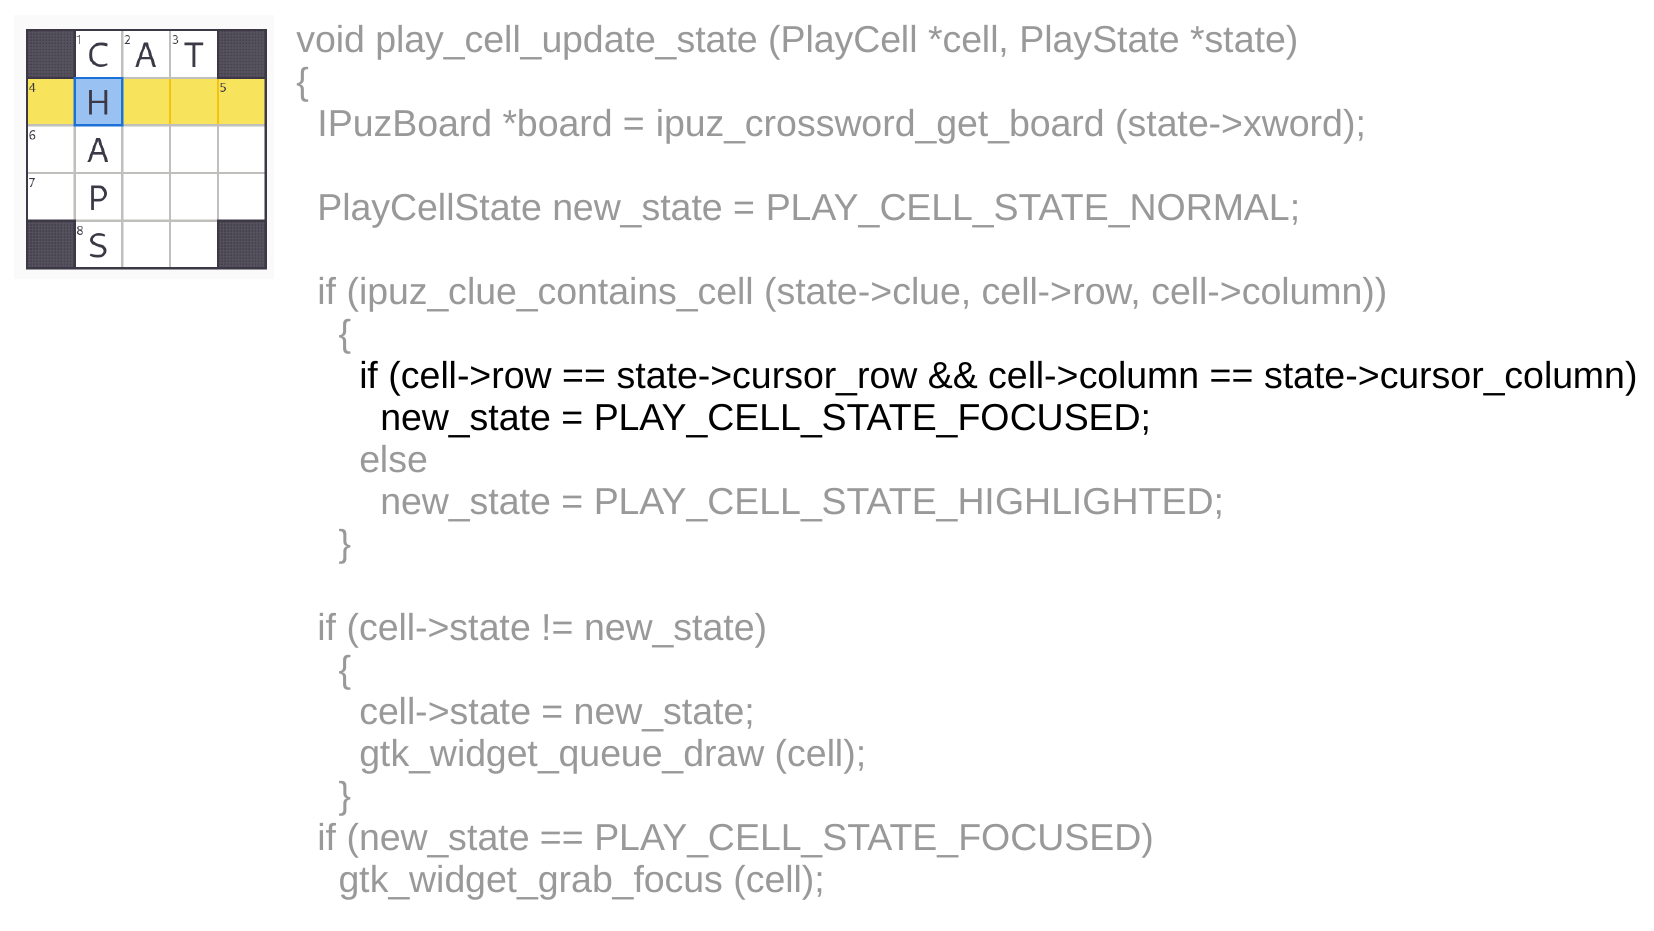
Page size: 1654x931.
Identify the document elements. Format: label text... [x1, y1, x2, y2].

text_box void play_cell_update_state (PlayCell *cell, PlayState *state) { IPuzBoard *board = ipuz_crossword_get_board (state->xword); PlayCellState new_state = PLAY_CELL_STATE_NORMAL; if (ipuz_clue_contains_cell (state->clue, cell->row, cell->column)) { if (cell->row == state->cursor_row && cell->column == state->cursor_column) new_state = PLAY_CELL_STATE_FOCUSED; else new_state = PLAY_CELL_STATE_HIGHLIGHTED; } if (cell->state != new_state) { cell->state = new_state; gtk_widget_queue_draw (cell); } if (new_state == PLAY_CELL_STATE_FOCUSED) gtk_widget_grab_focus (cell); // ... } [281, 11, 1654, 931]
picture [14, 15, 274, 279]
